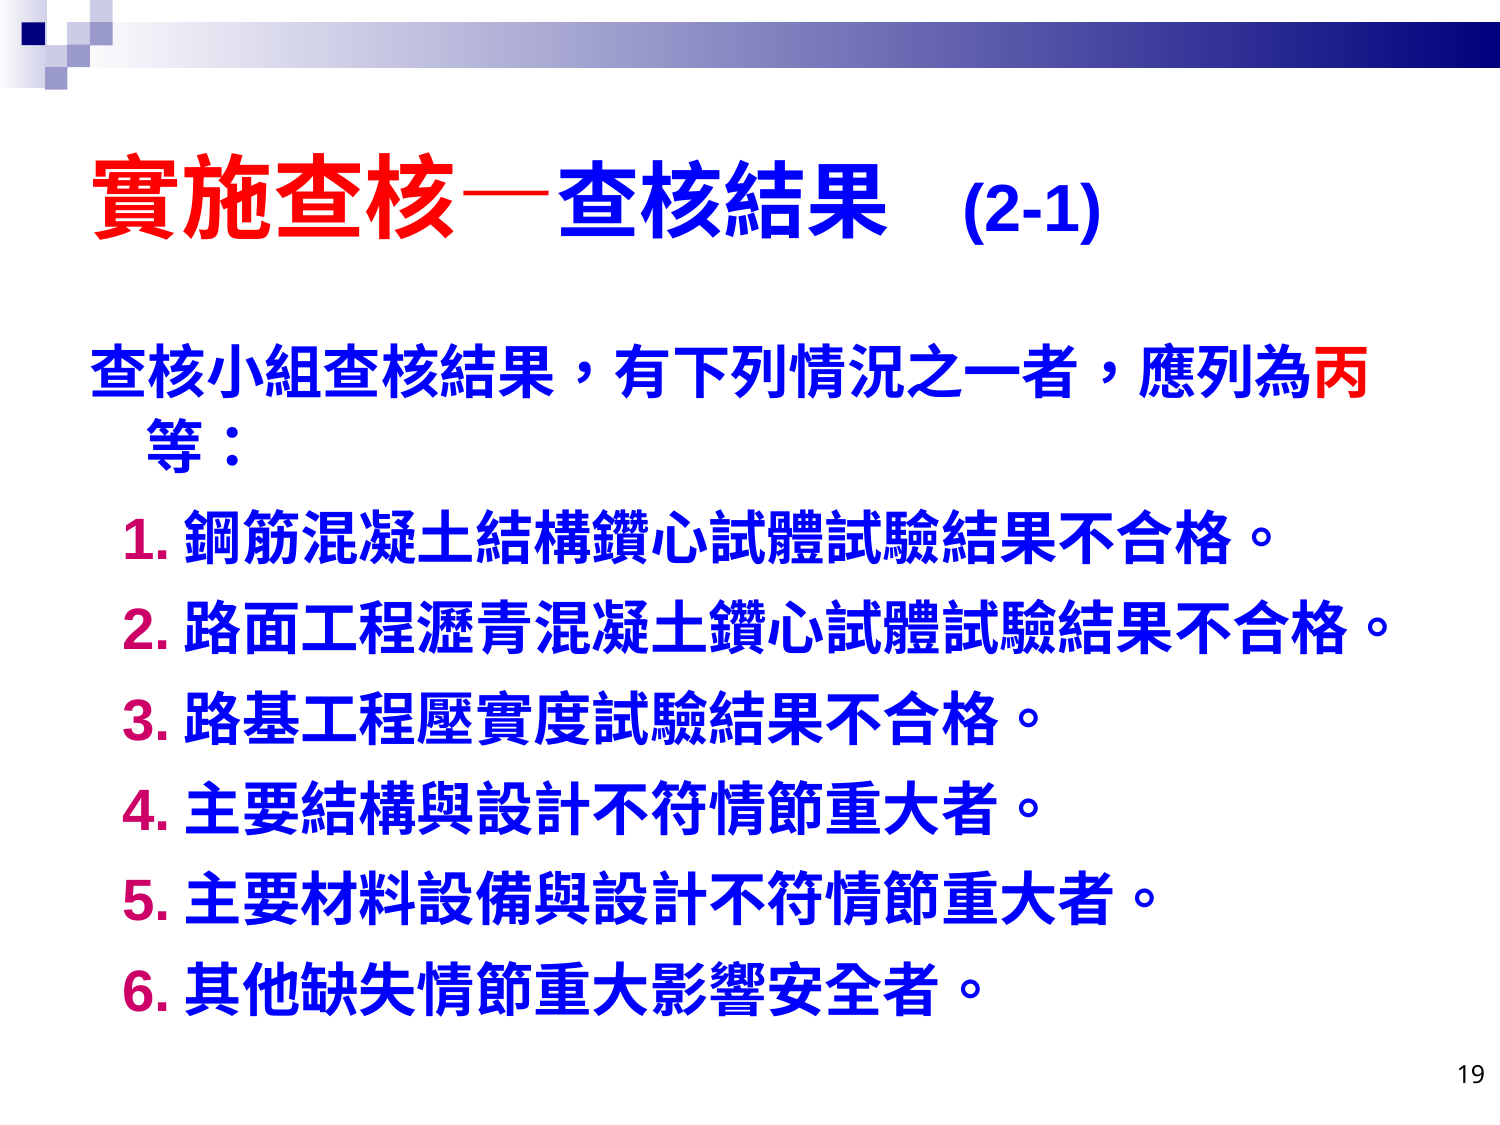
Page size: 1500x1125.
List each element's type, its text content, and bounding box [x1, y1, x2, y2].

title 實施查核—查核結果 (2-1) [74, 75, 1426, 300]
list 查核小組查核結果，有下列情況之一者，應列為丙等： 1.鋼筋混凝土結構鑽心試體試驗結果不合格。 2.路面工程瀝青混凝土鑽心試體試驗結果不合格。 3.路基工程壓實度試驗結果不合格。 4.主要結構與設計不符情節重大者。 5.主要材料設備與設計不符情節重大者。 6.其他缺失情節重大影響安全者。 [74, 324, 1426, 994]
text_box <number> [1149, 1025, 1500, 1101]
